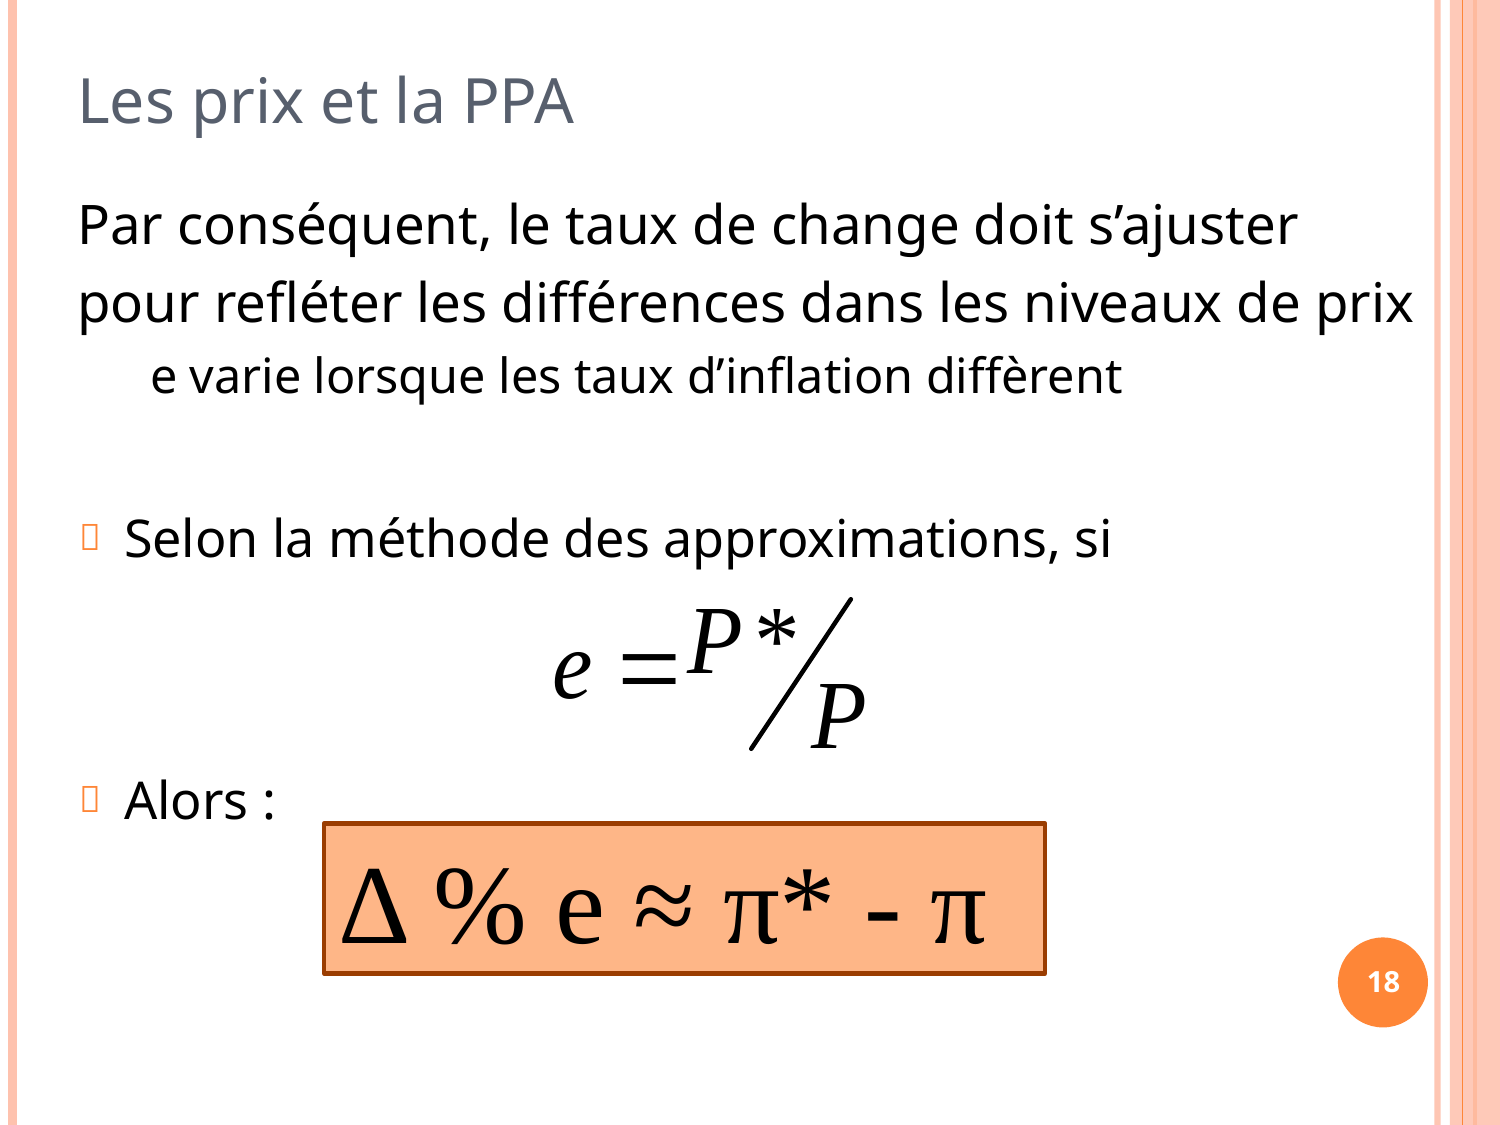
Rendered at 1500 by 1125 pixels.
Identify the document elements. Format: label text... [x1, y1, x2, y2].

list Par conséquent, le taux de change doit s’ajuster pour refléter les différences dans les niveaux de prix e varie lorsque les taux d’inflation diffèrent [62, 169, 1434, 486]
title Les prix et la PPA [62, 37, 1450, 143]
text_box Selon la méthode des approximations, si Alors : [64, 485, 1279, 1125]
text_box Δ % e ≈ π* - π [324, 823, 1045, 974]
slide_number <numéro> [1333, 940, 1434, 1027]
chart [540, 576, 882, 772]
